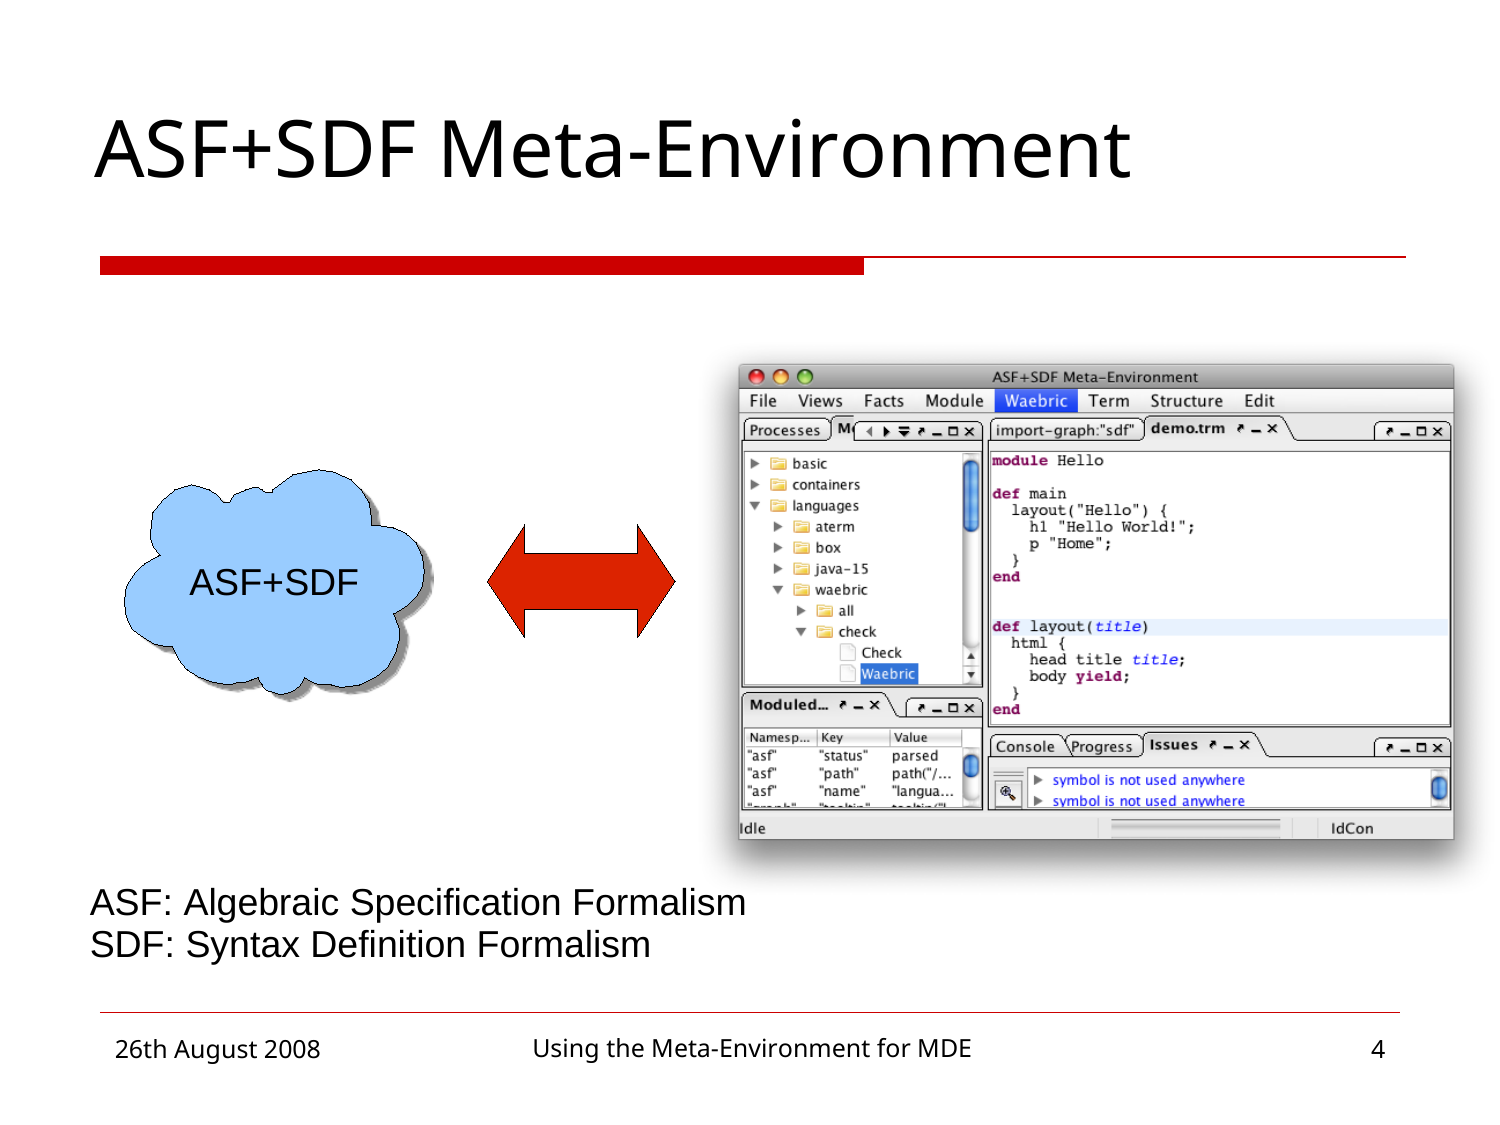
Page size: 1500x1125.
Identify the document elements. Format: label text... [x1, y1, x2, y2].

picture [0, 0, 1500, 1125]
title ASF+SDF Meta-Environment [94, 44, 1407, 250]
text_box ASF: Algebraic Specification Formalism SDF: Syntax Definition Formalism [75, 873, 763, 976]
text_box ASF+SDF [124, 469, 425, 695]
text_box [487, 524, 676, 638]
